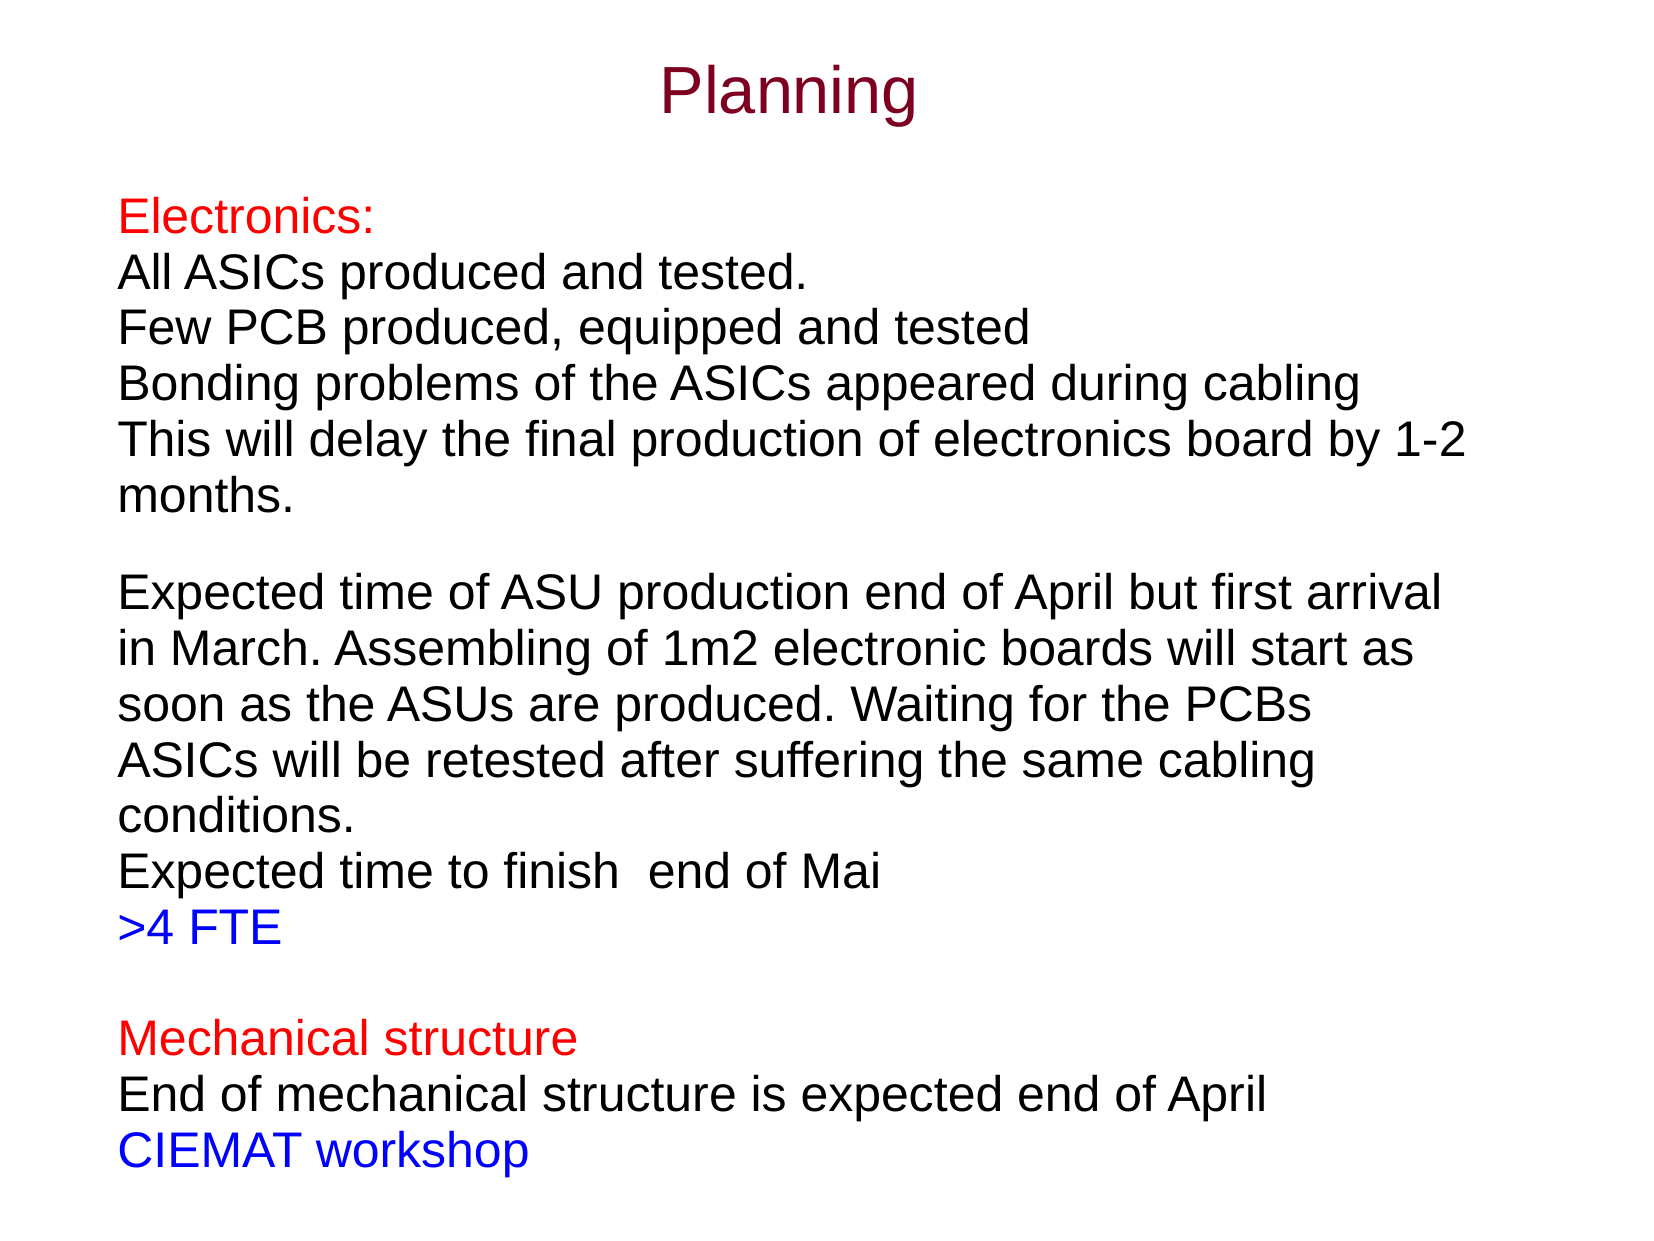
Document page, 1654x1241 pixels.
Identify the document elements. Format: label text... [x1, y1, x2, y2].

text_box Electronics: All ASICs produced and tested. Few PCB produced, equipped and tested Bonding problems of the ASICs appeared during cabling This will delay the final production of electronics board by 1-2 months. Expected time of ASU production end of April but first arrival in March. Assembling of 1m2 electronic boards will start as soon as the ASUs are produced. Waiting for the PCBs ASICs will be retested after suffering the same cabling conditions. Expected time to finish end of Mai >4 FTE Mechanical structure End of mechanical structure is expected end of April CIEMAT workshop [102, 125, 1490, 1186]
text_box Planning [75, 45, 1463, 136]
